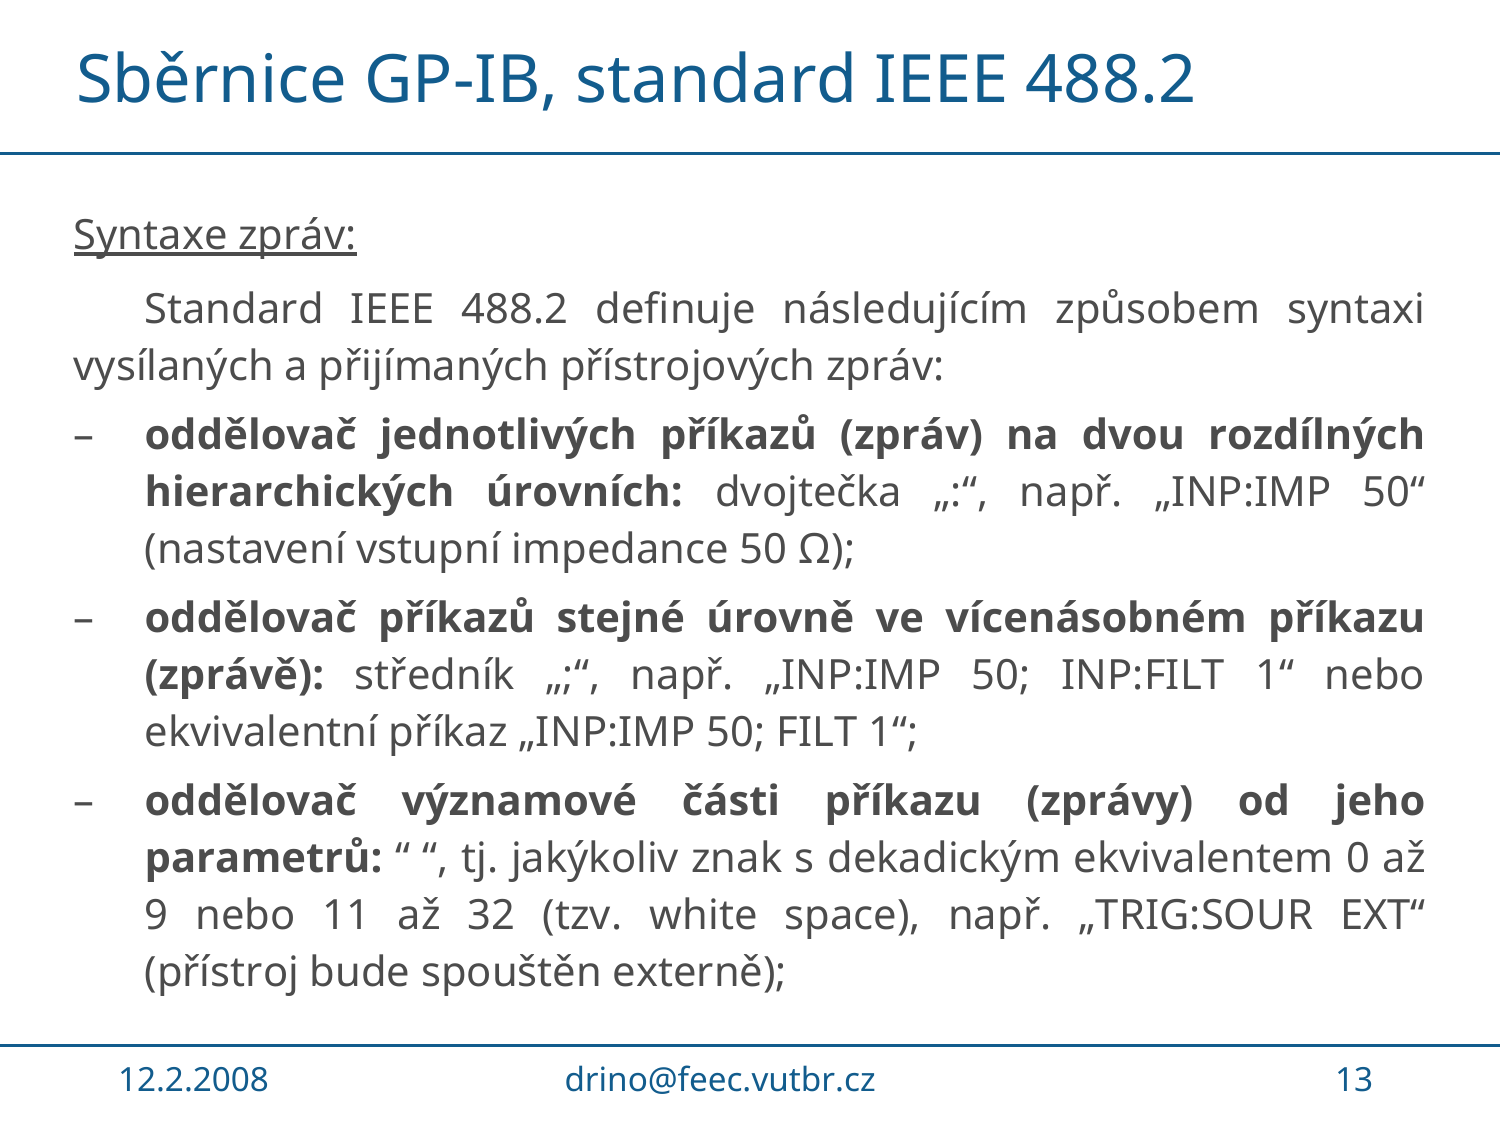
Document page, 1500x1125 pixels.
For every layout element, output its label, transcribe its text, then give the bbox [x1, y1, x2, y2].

text_box 12.2.2008 [103, 1049, 432, 1125]
text_box 1 [1075, 1049, 1388, 1125]
text_box Syntaxe zpráv: Standard IEEE 488.2 definuje následujícím způsobem syntaxi vysílaných a přijímaných přístrojových zpráv: – oddělovač jednotlivých příkazů (zpráv) na dvou rozdílných hierarchických úrovních: dvojtečka „:“, např. „INP:IMP 50“ (nastavení vstupní impedance 50 Ω); – oddělovač příkazů stejné úrovně ve vícenásobném příkazu (zprávě): středník „;“, např. „INP:IMP 50; INP:FILT 1“ nebo ekvivalentní příkaz „INP:IMP 50; FILT 1“; – oddělovač významové části příkazu (zprávy) od jeho parametrů: “ “, tj. jakýkoliv znak s dekadickým ekvivalentem 0 až 9 nebo 11 až 32 (tzv. white space), např. „TRIG:SOUR EXT“ (přístroj bude spouštěn externě); [59, 196, 1442, 1007]
title Sběrnice GP-IB, standard IEEE 488.2 [0, 0, 1500, 152]
text_box drino@feec.vutbr.cz [454, 1049, 987, 1125]
